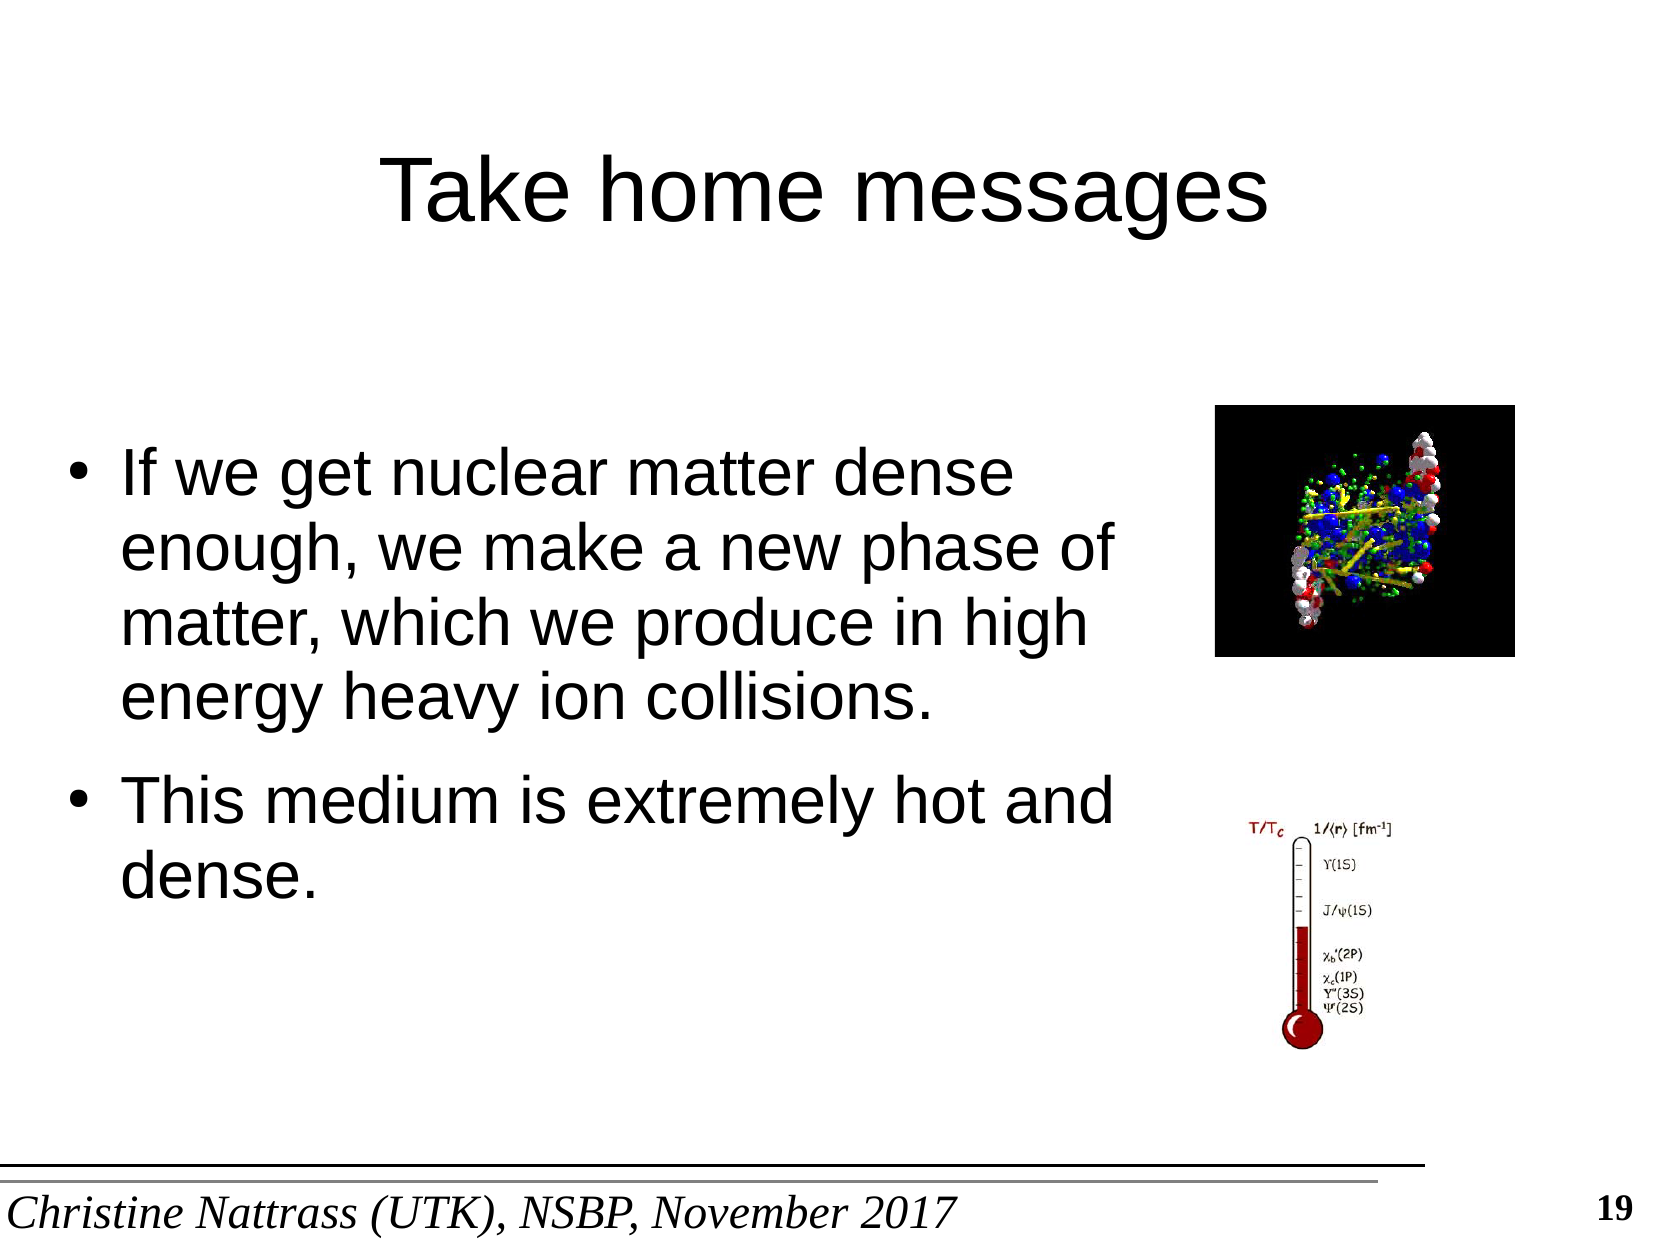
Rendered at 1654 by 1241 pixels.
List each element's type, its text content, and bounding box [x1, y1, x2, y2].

picture [1245, 818, 1396, 1051]
picture [1214, 405, 1516, 657]
title Take home messages [210, 124, 1441, 256]
list If we get nuclear matter dense enough, we make a new phase of matter, which we produce in high energy heavy ion collisions. This medium is extremely hot and dense. [49, 435, 1156, 1126]
